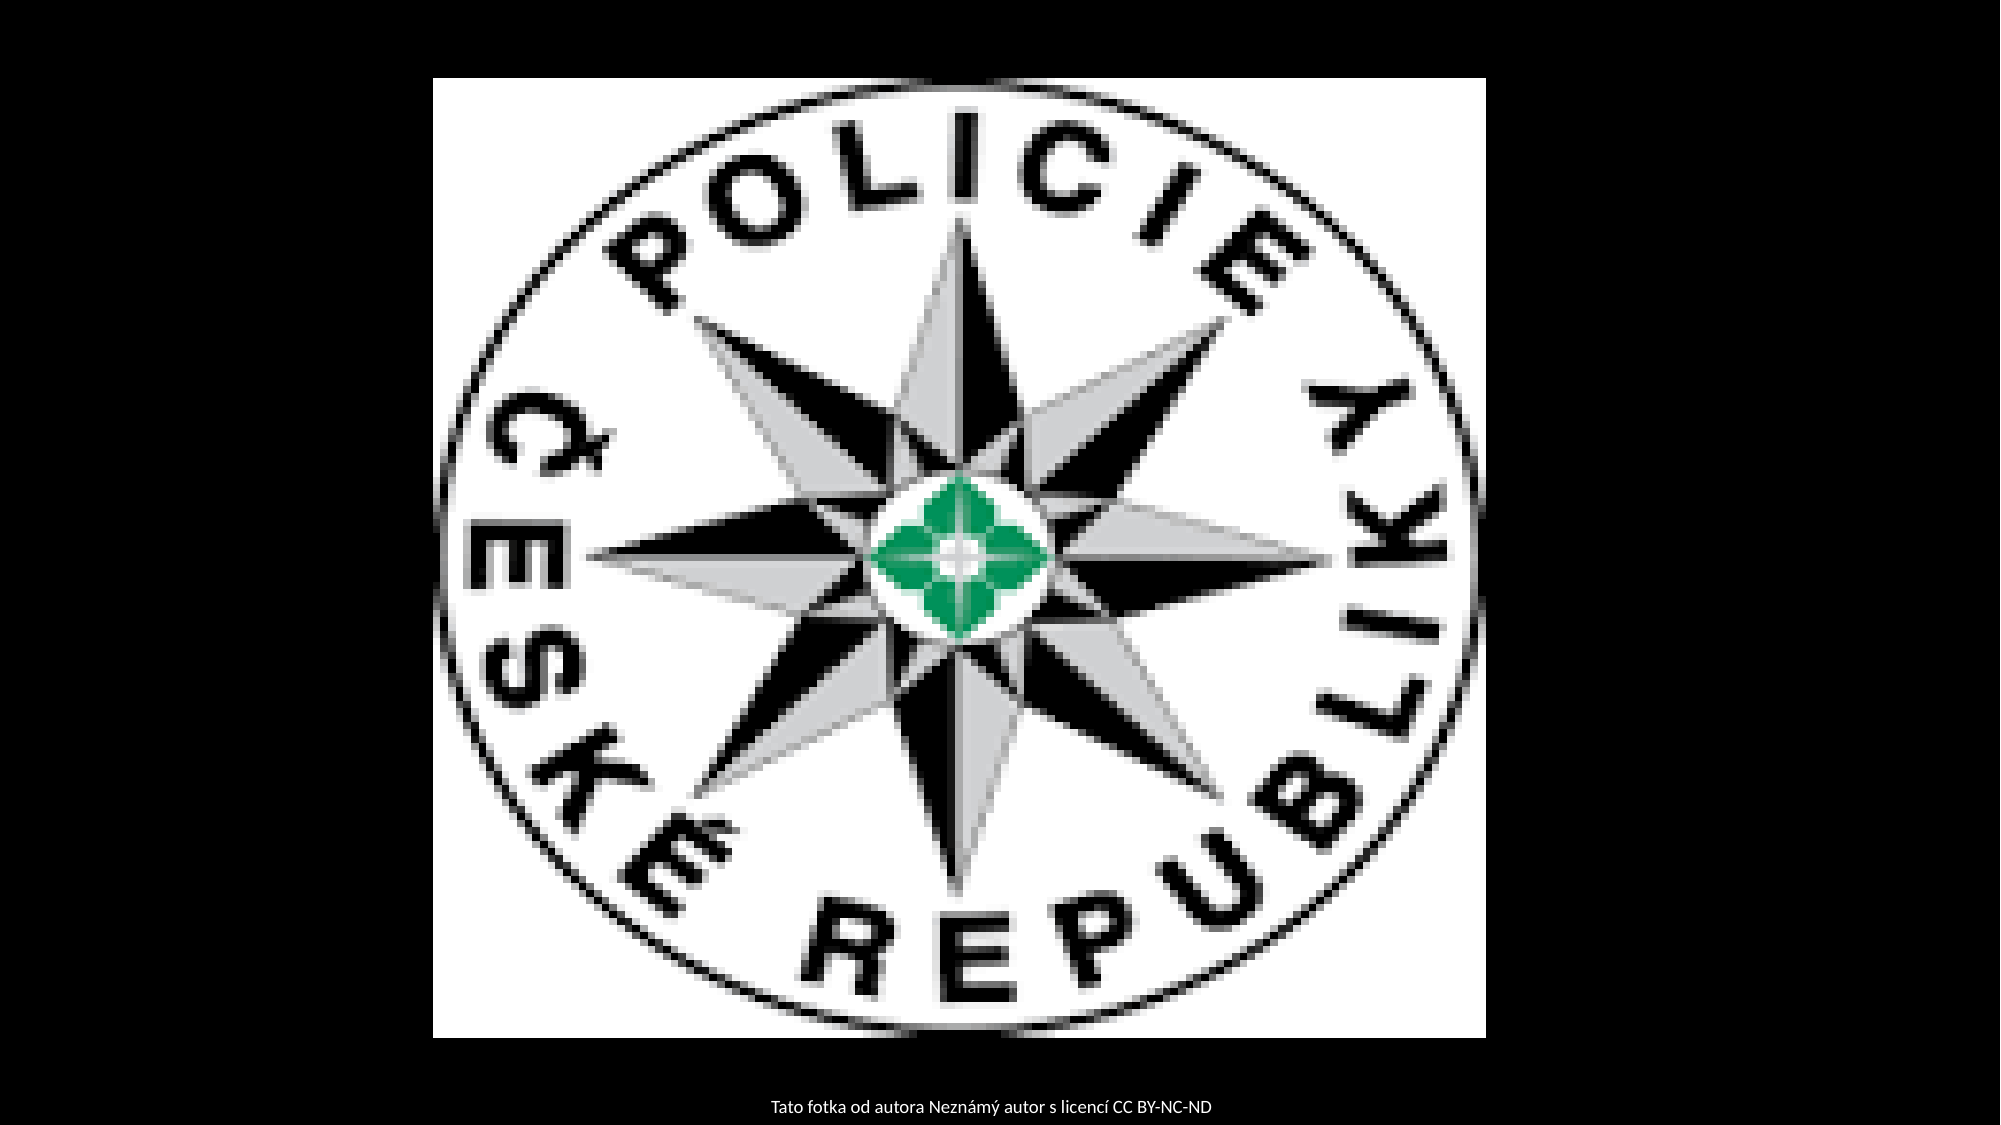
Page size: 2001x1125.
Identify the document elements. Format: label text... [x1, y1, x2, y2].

picture [433, 78, 1486, 1038]
text_box Tato fotka od autora Neznámý autor s licencí CC BY-NC-ND [756, 1087, 1809, 1125]
